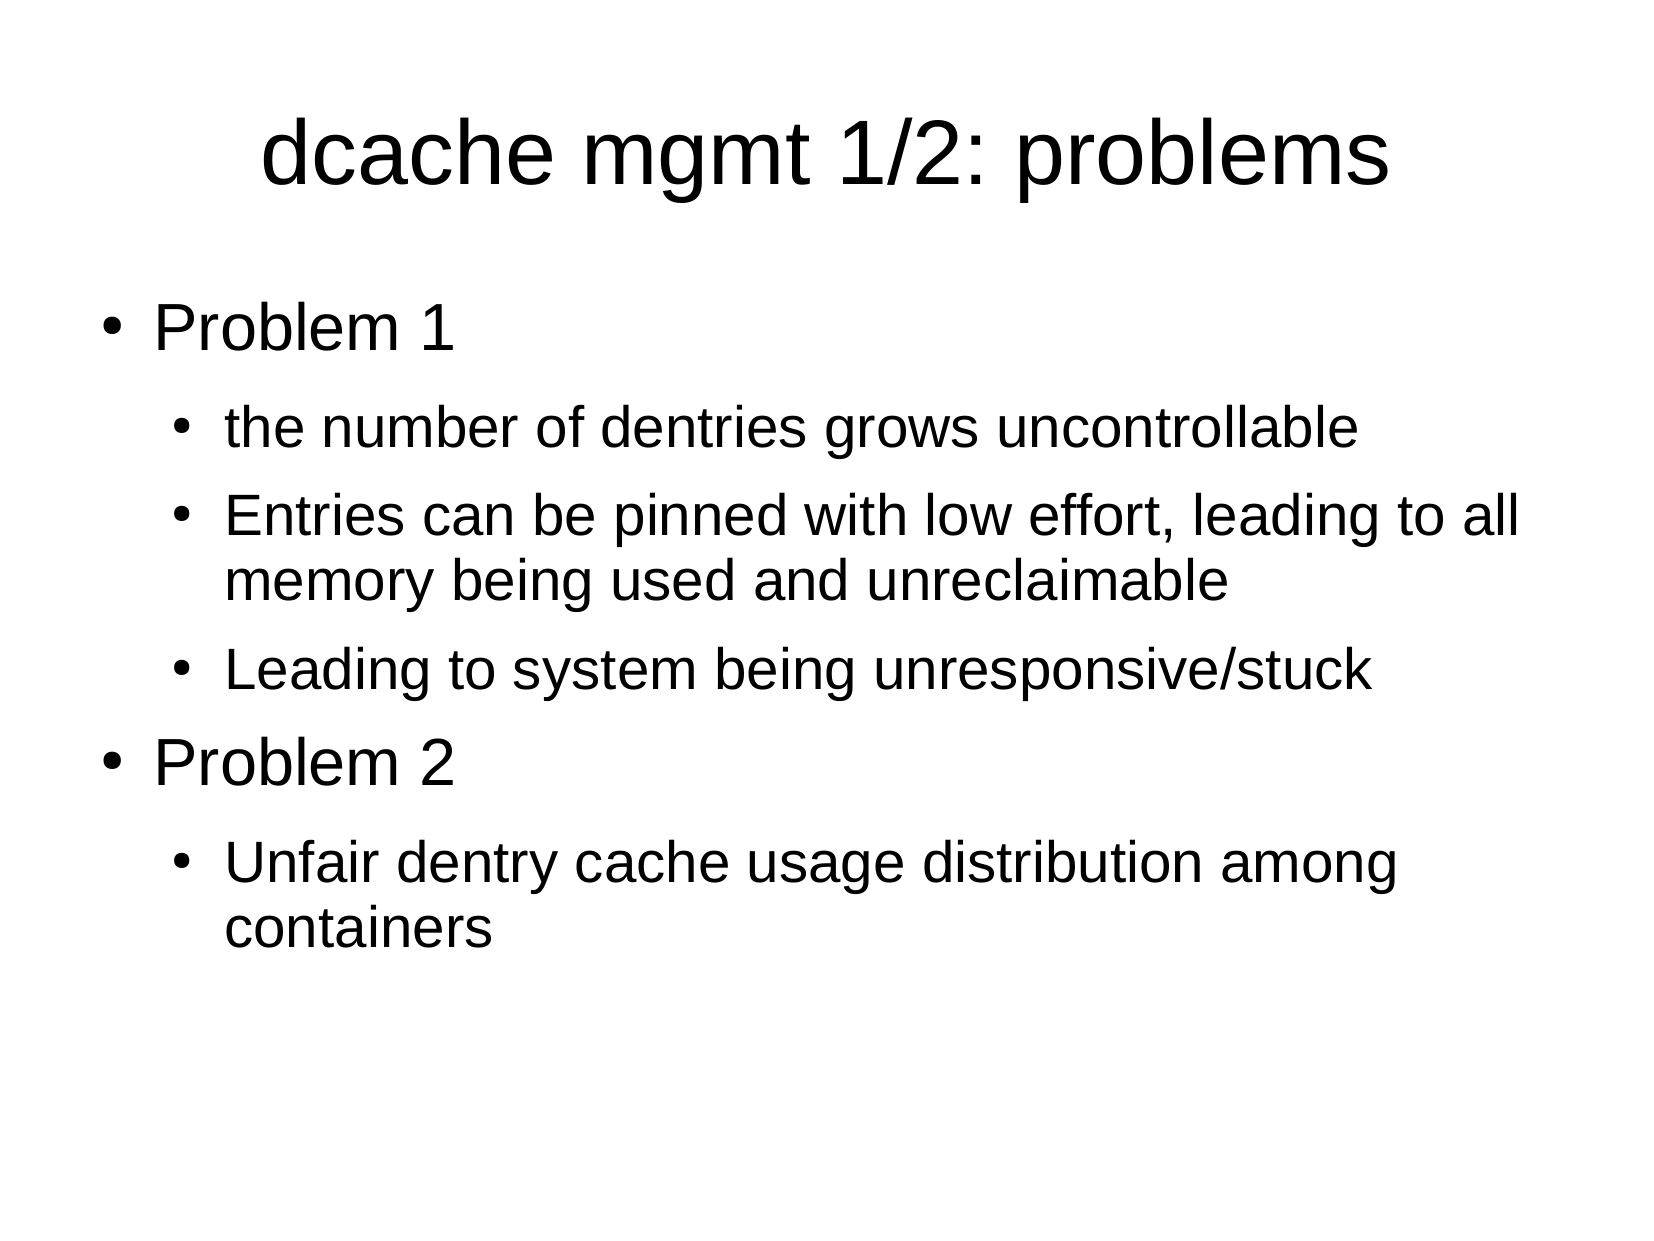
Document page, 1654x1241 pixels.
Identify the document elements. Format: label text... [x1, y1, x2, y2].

title dcache mgmt 1/2: problems [82, 49, 1571, 257]
list Problem 1 the number of dentries grows uncontrollable Entries can be pinned with low effort, leading to all memory being used and unreclaimable Leading to system being unresponsive/stuck Problem 2 Unfair dentry cache usage distribution among containers [82, 290, 1571, 1109]
